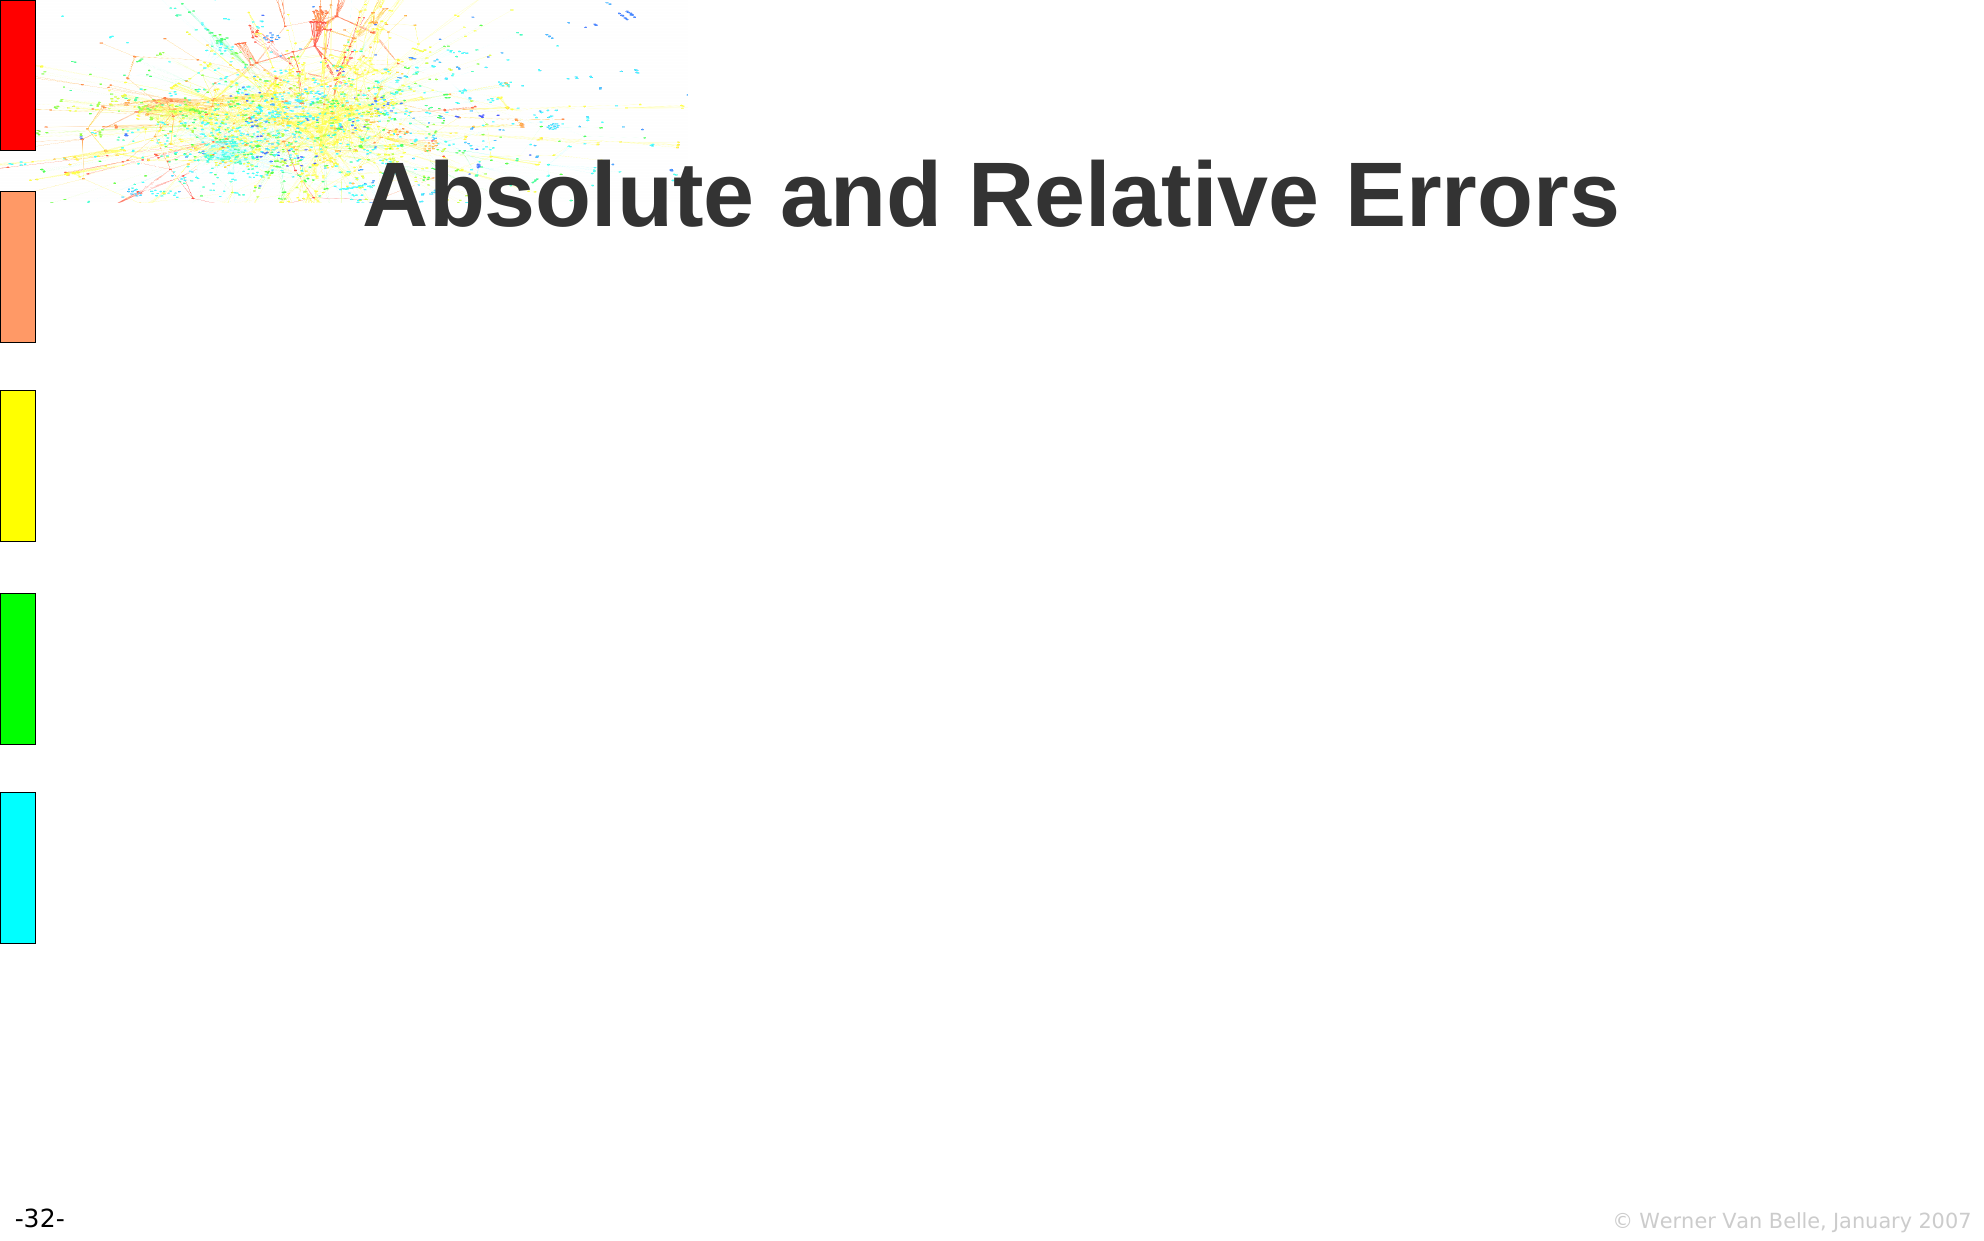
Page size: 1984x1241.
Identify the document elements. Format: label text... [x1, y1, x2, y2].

title Absolute and Relative Errors [145, 91, 1840, 299]
title Gene Expression [0, 0, 688, 203]
